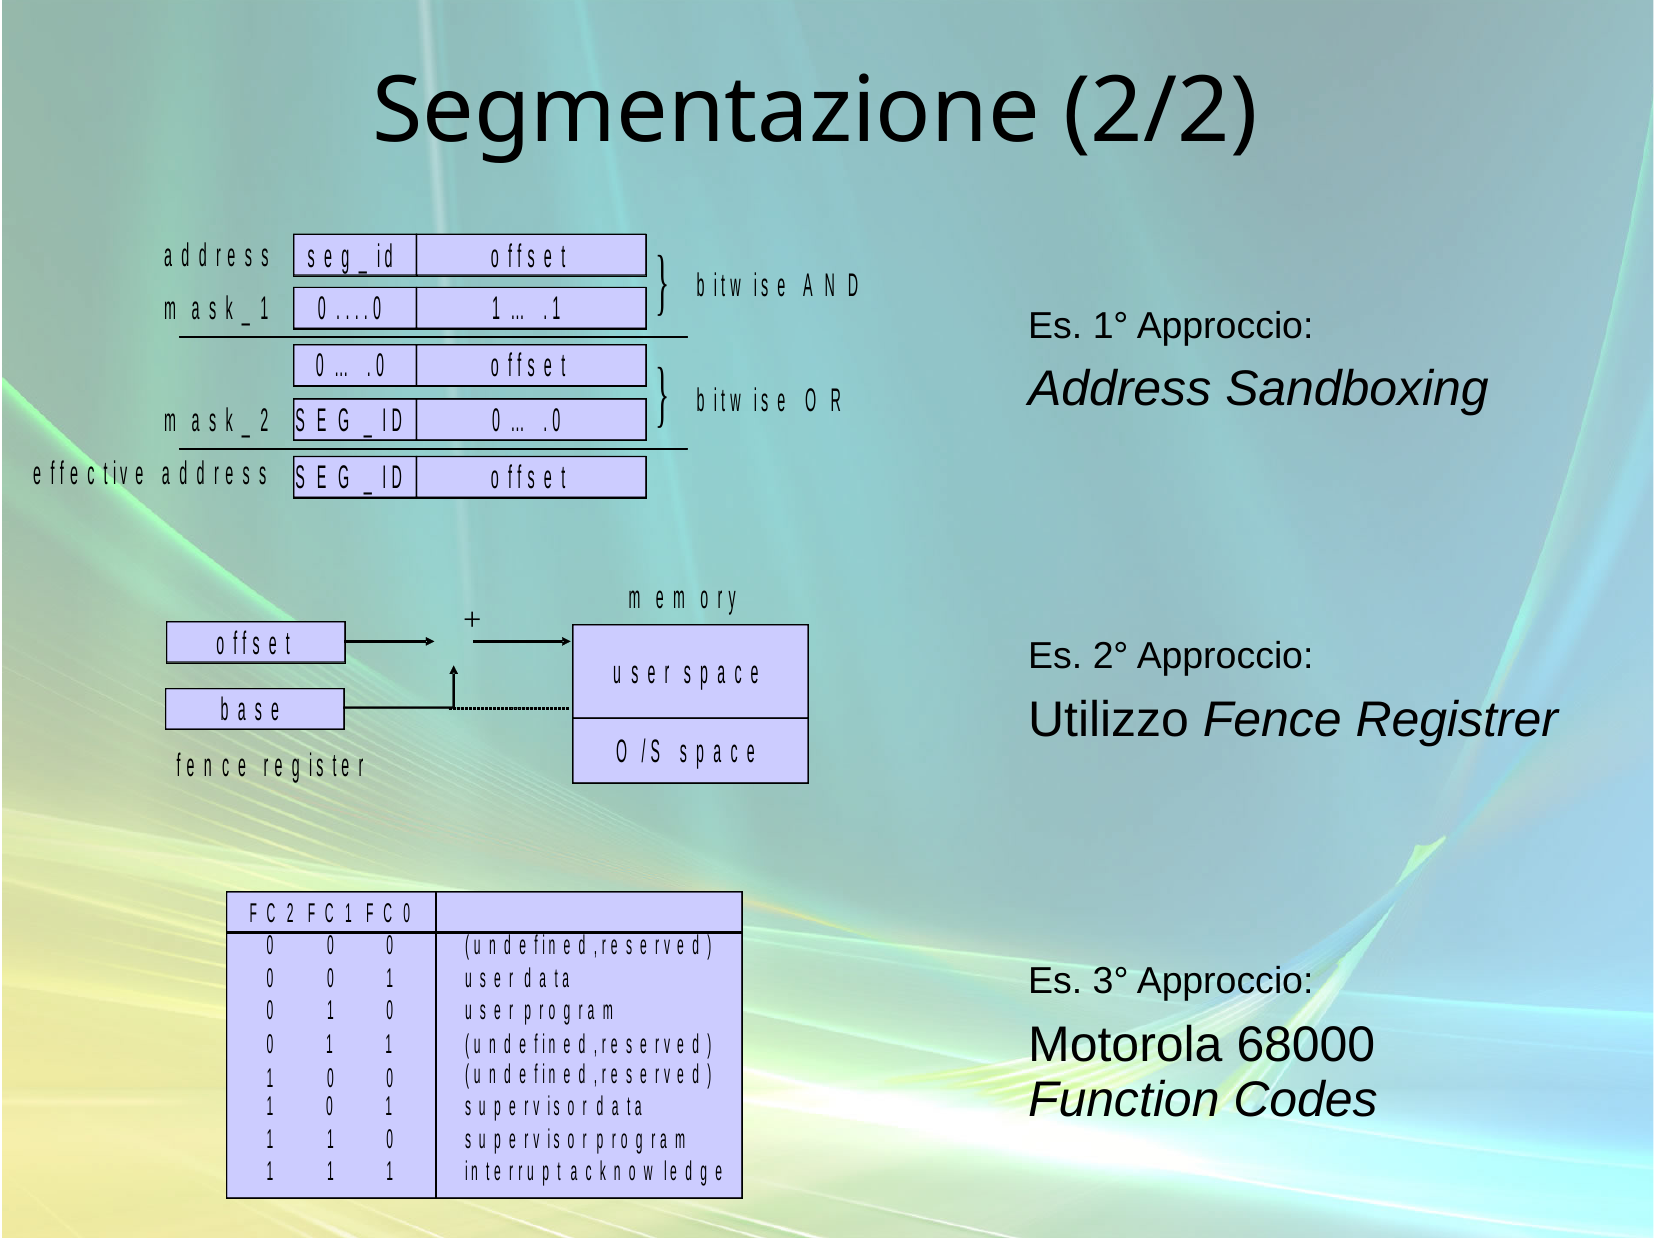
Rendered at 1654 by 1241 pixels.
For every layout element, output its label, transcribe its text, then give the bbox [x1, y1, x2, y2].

text_box Es. 2° Approccio: Utilizzo Fence Registrer [1013, 627, 1574, 755]
picture [2, 0, 1654, 1238]
title Segmentazione (2/2) [83, 2, 1572, 210]
text_box Es. 1° Approccio: Address Sandboxing [1013, 296, 1504, 424]
text_box Es. 3° Approccio: Motorola 68000 Function Codes [1013, 952, 1393, 1135]
